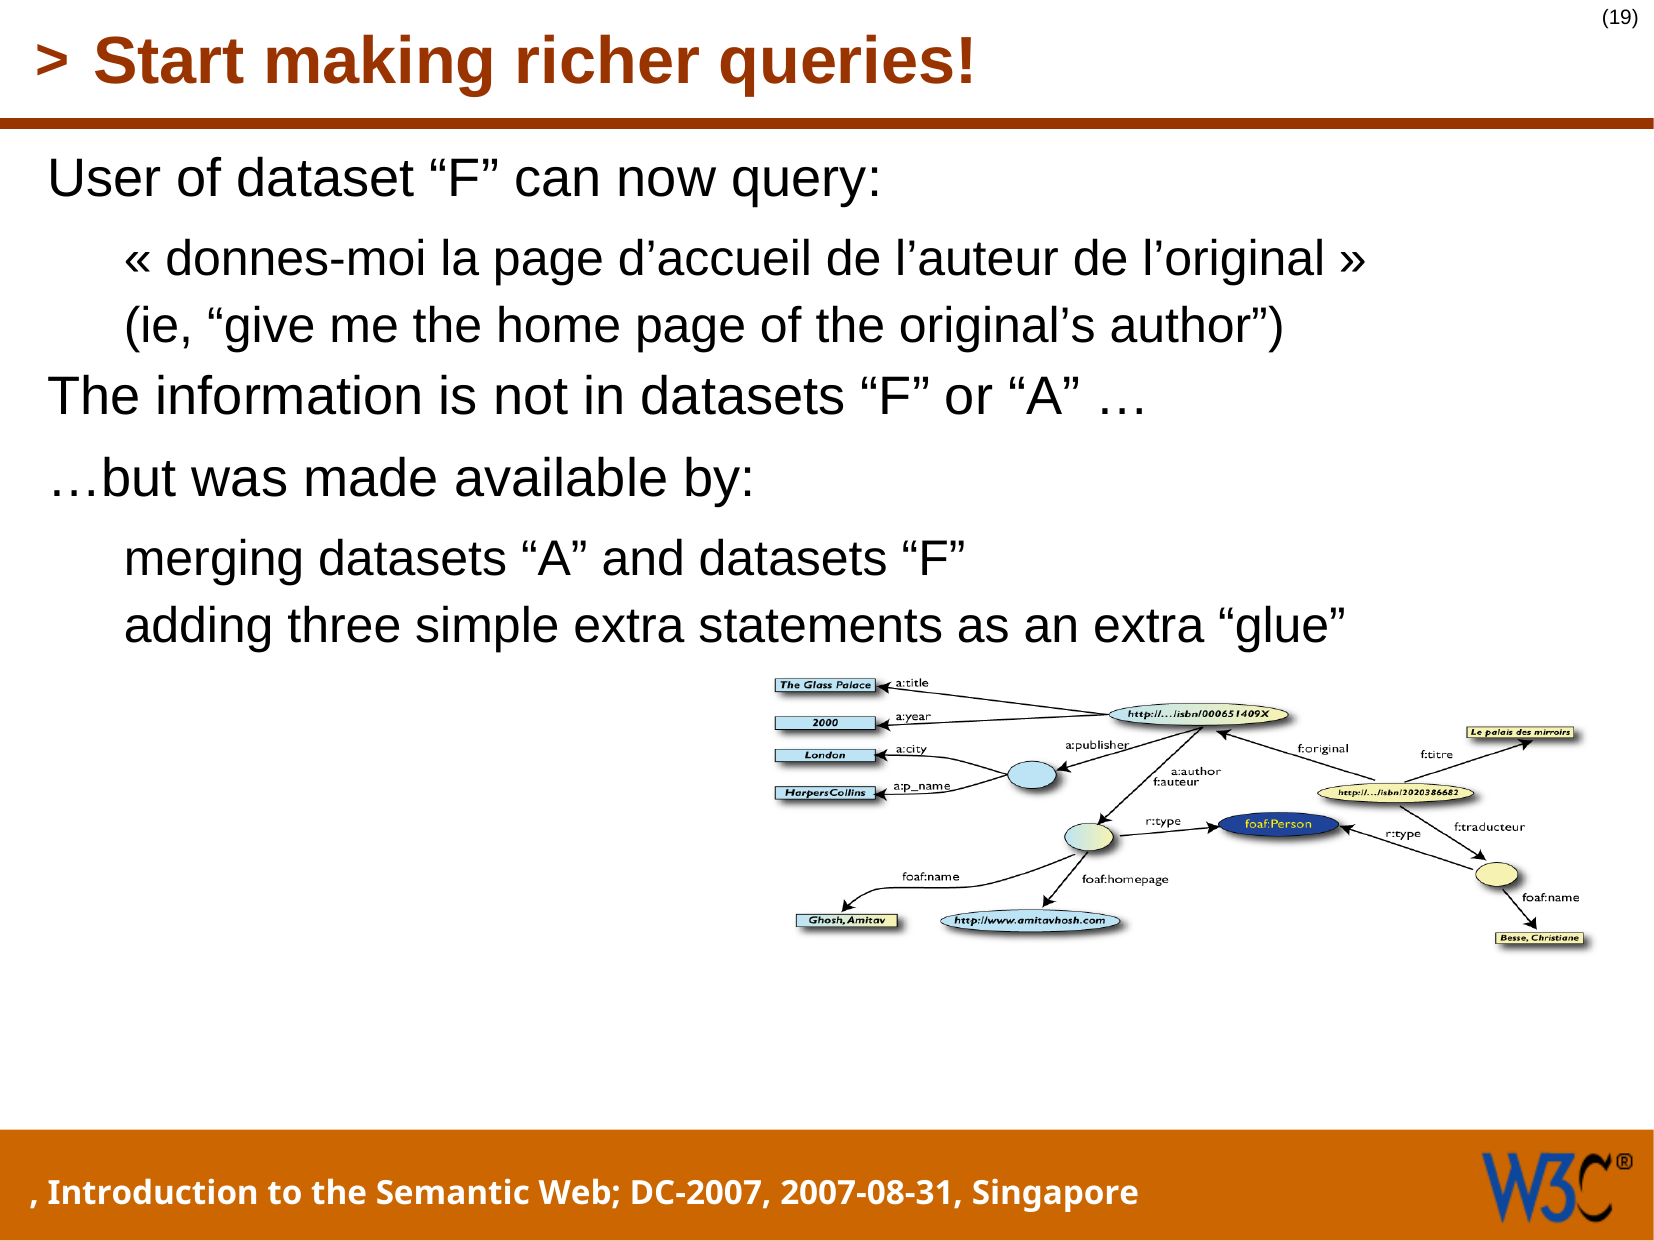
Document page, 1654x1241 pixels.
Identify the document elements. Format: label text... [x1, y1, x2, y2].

picture [767, 673, 1602, 1117]
picture [1477, 1149, 1639, 1228]
list User of dataset “F” can now query: « donnes-moi la page d’accueil de l’auteur de l’original » (ie, “give me the home page of the original’s author”) The information is not in datasets “F” or “A” … …but was made available by: merging datasets “A” and datasets “F” adding three simple extra statements as an extra “glue” [29, 147, 1624, 1119]
title Start making richer queries! [93, 0, 1493, 119]
